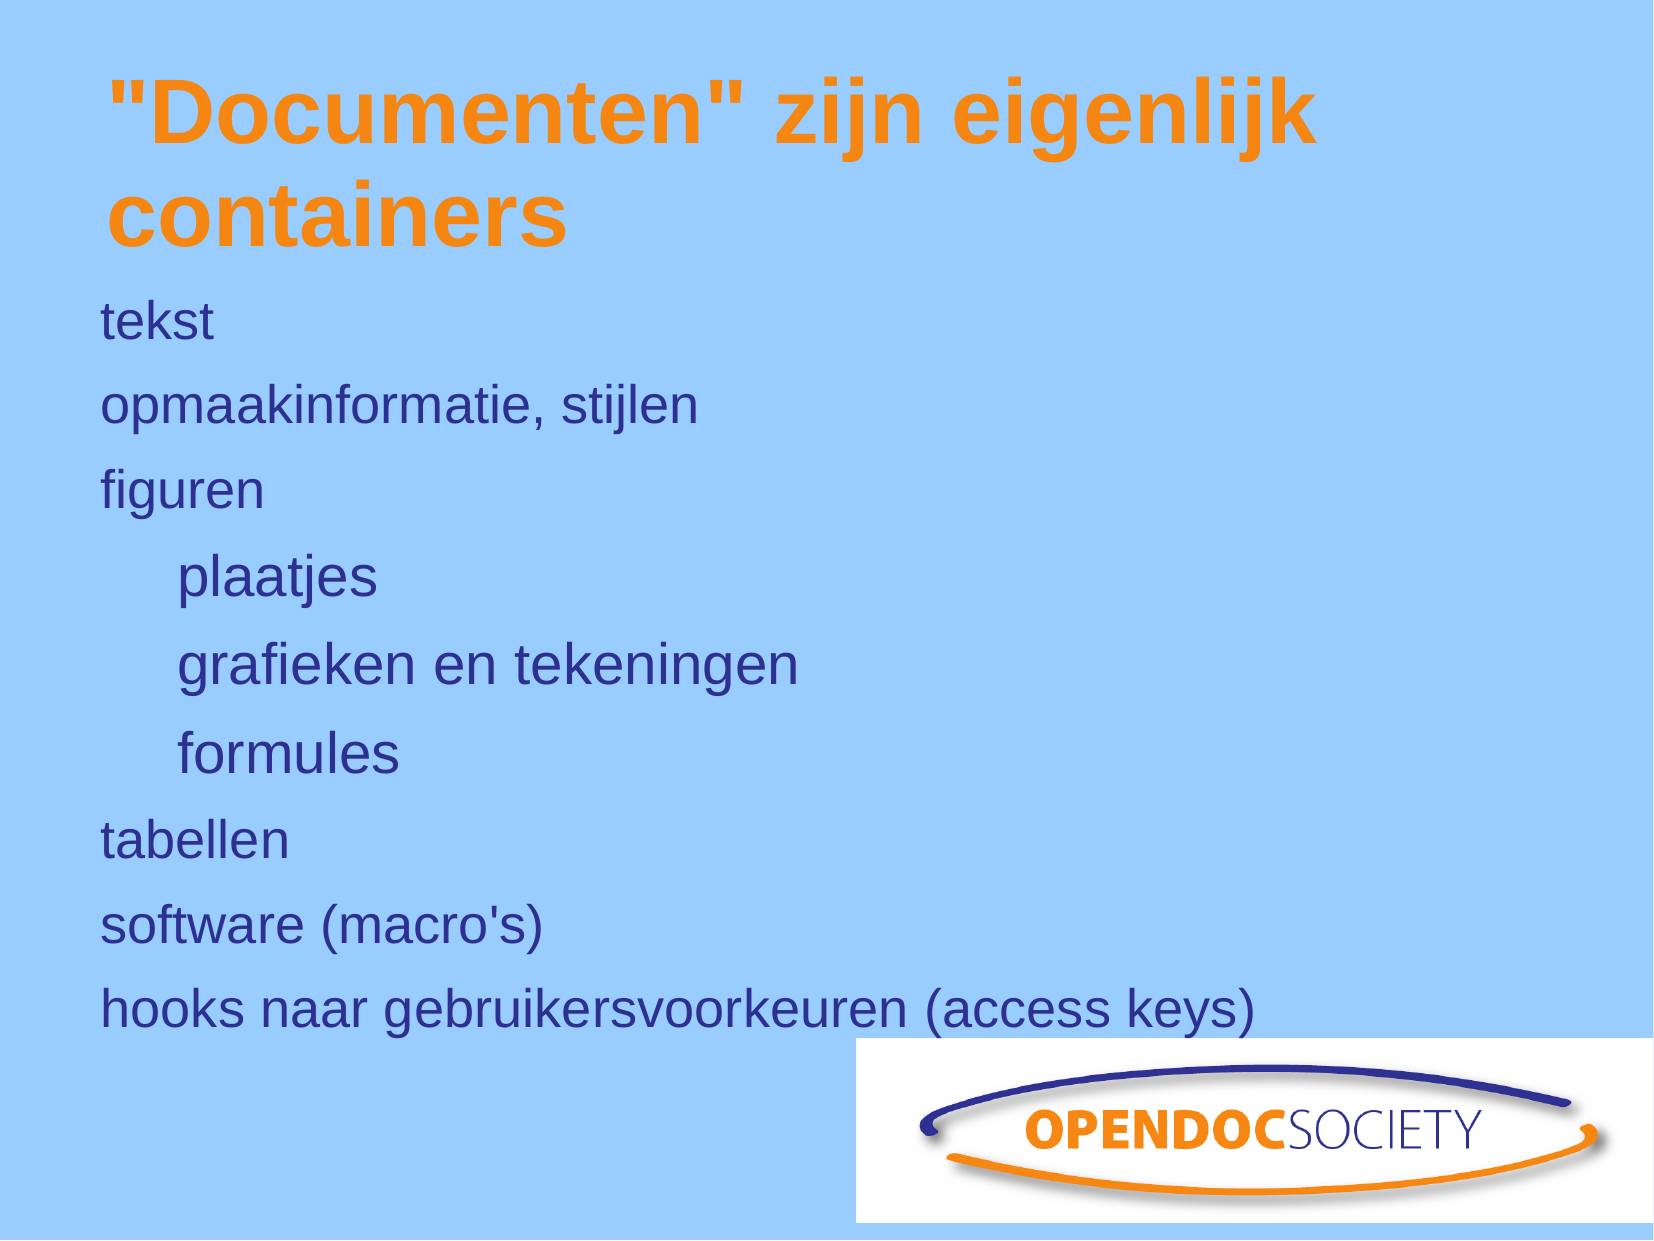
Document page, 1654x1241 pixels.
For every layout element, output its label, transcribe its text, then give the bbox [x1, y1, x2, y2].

picture [856, 1038, 1654, 1223]
list tekst opmaakinformatie, stijlen figuren plaatjes grafieken en tekeningen formules tabellen software (macro's) hooks naar gebruikersvoorkeuren (access keys) [82, 290, 1571, 1094]
title "Documenten" zijn eigenlijk containers [106, 60, 1595, 267]
